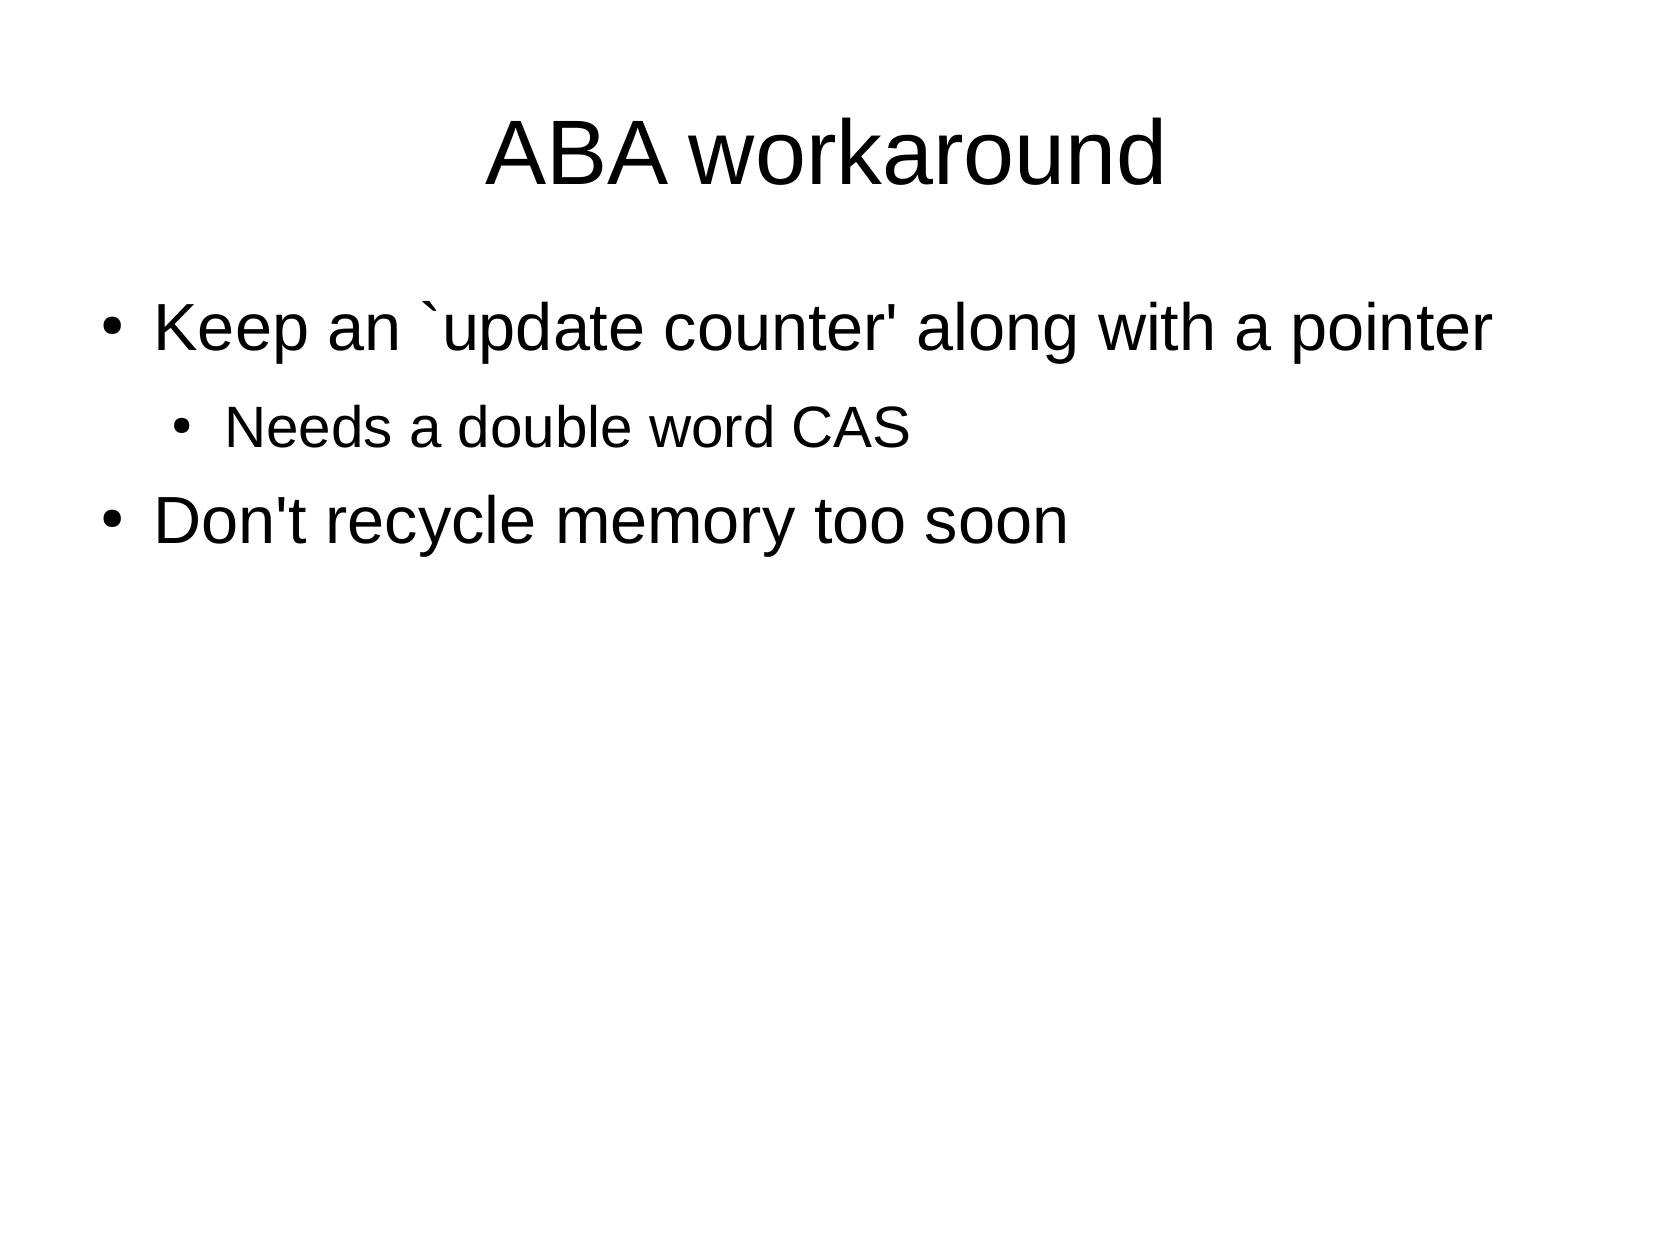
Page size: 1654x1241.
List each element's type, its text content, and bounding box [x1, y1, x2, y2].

title ABA workaround [82, 49, 1571, 257]
list Keep an `update counter' along with a pointer Needs a double word CAS Don't recycle memory too soon [82, 290, 1571, 1010]
